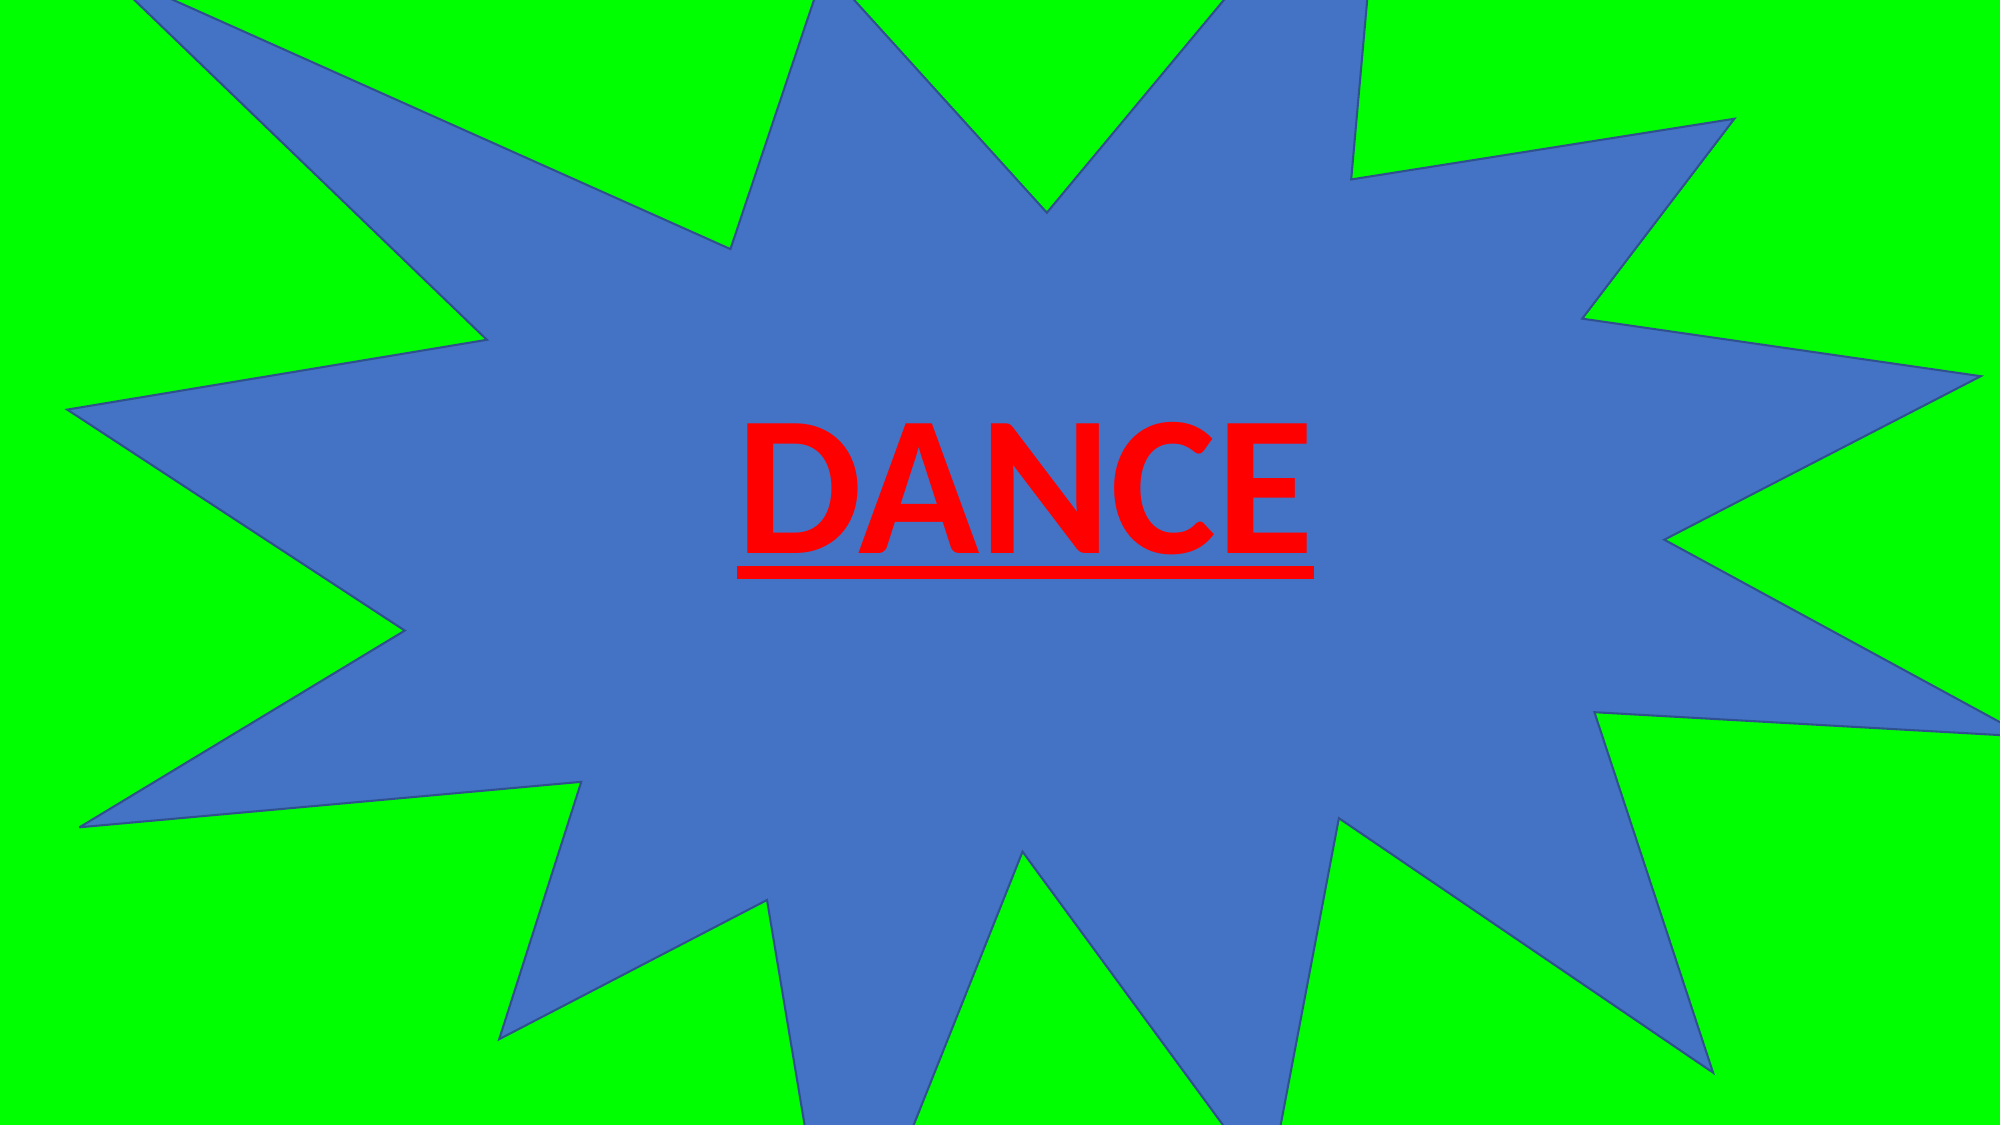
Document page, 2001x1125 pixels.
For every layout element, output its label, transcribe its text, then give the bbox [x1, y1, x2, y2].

text_box [67, 0, 2000, 1125]
text_box DANCE [514, 345, 1537, 604]
